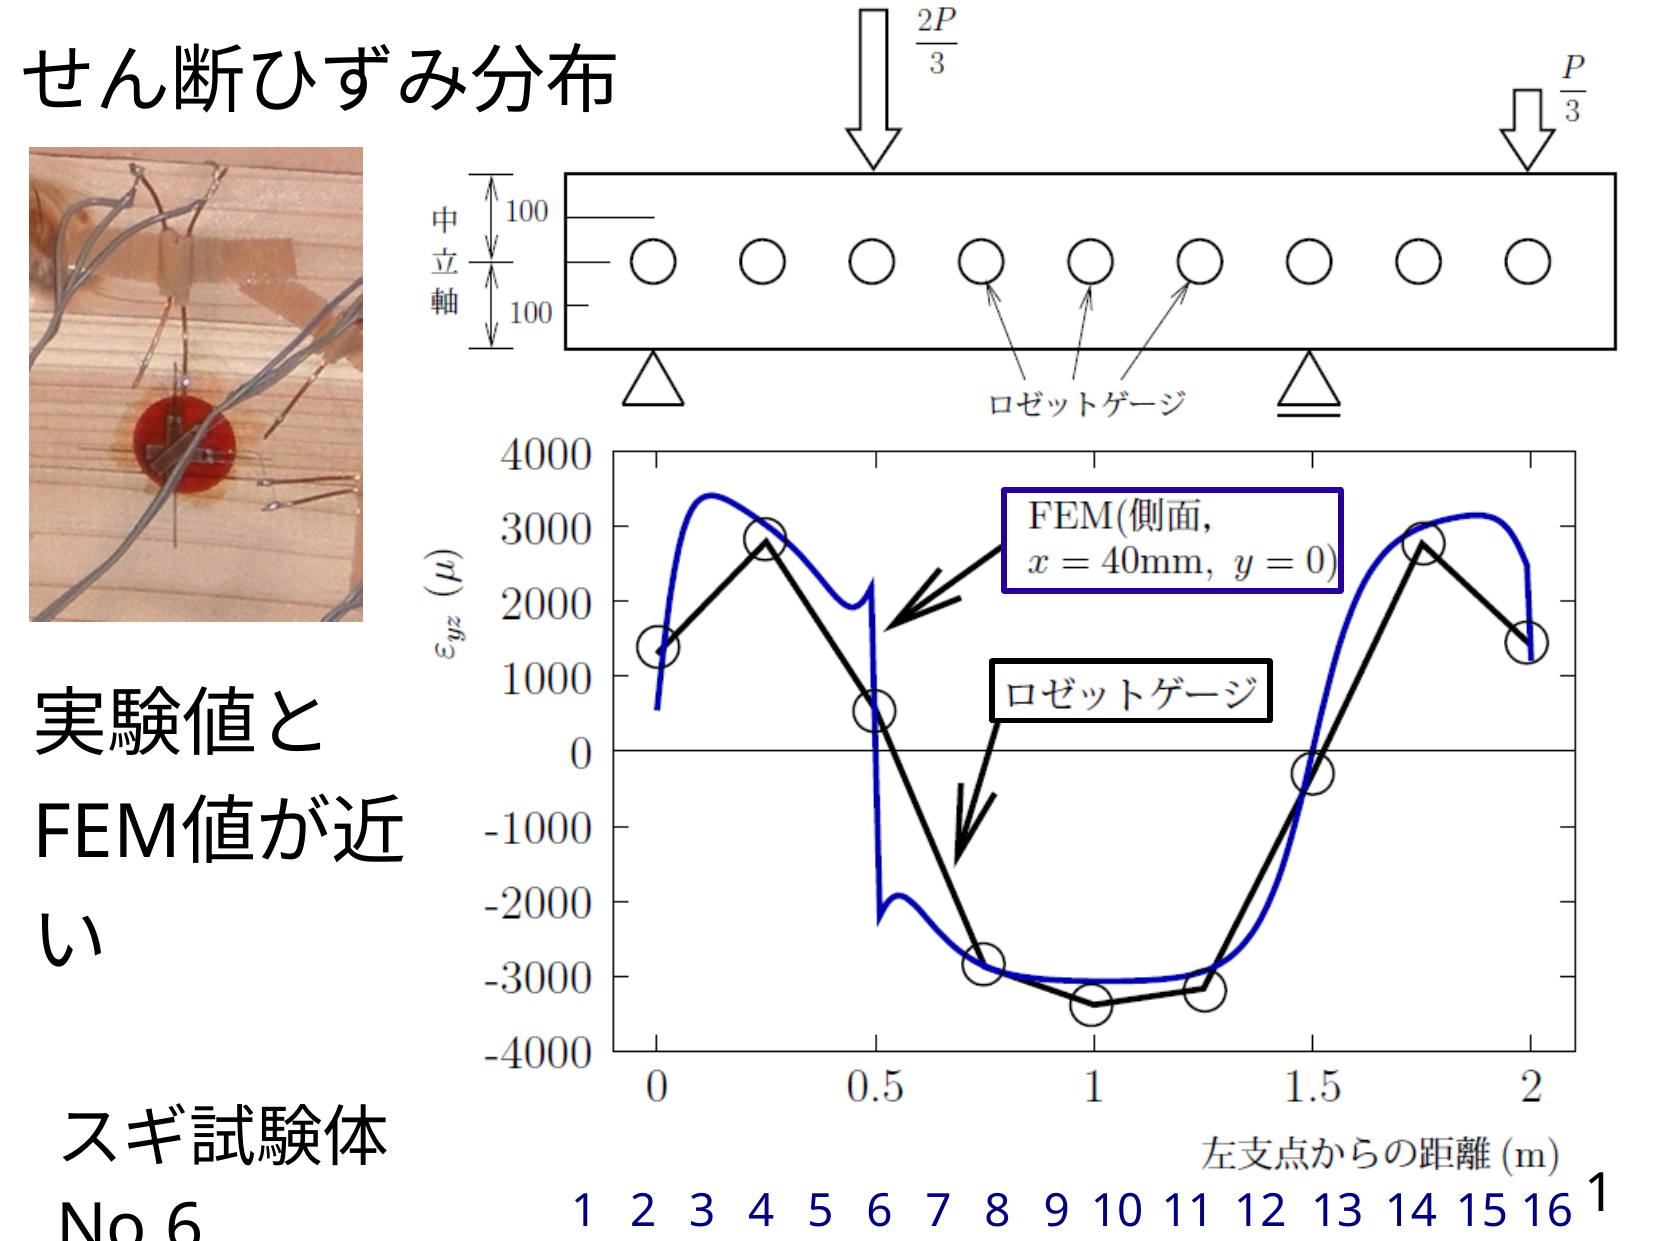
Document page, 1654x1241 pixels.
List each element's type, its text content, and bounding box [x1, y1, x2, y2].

text_box 1 [568, 1175, 628, 1238]
text_box 8 [981, 1175, 1040, 1238]
text_box 2 [628, 1175, 686, 1238]
text_box 4 [745, 1175, 804, 1238]
text_box 3 [686, 1175, 745, 1238]
text_box 15 [1452, 1175, 1515, 1238]
text_box せん断ひずみ分布 [17, 17, 668, 118]
text_box スギ試験体No.6 [53, 1080, 526, 1170]
text_box 10 [1087, 1175, 1158, 1238]
text_box 14 [1381, 1175, 1444, 1238]
text_box 12 [1581, 1151, 1642, 1225]
text_box 9 [1040, 1175, 1087, 1238]
text_box 13 [1308, 1175, 1371, 1238]
text_box 16 [1517, 1175, 1580, 1238]
text_box 12 [1231, 1175, 1294, 1238]
text_box 7 [922, 1175, 981, 1238]
picture [401, 3, 1628, 1191]
text_box 11 [1158, 1175, 1231, 1238]
text_box 6 [863, 1175, 922, 1238]
text_box 5 [804, 1175, 863, 1238]
picture [29, 147, 363, 622]
text_box 実験値と FEM値が近い [29, 660, 473, 857]
